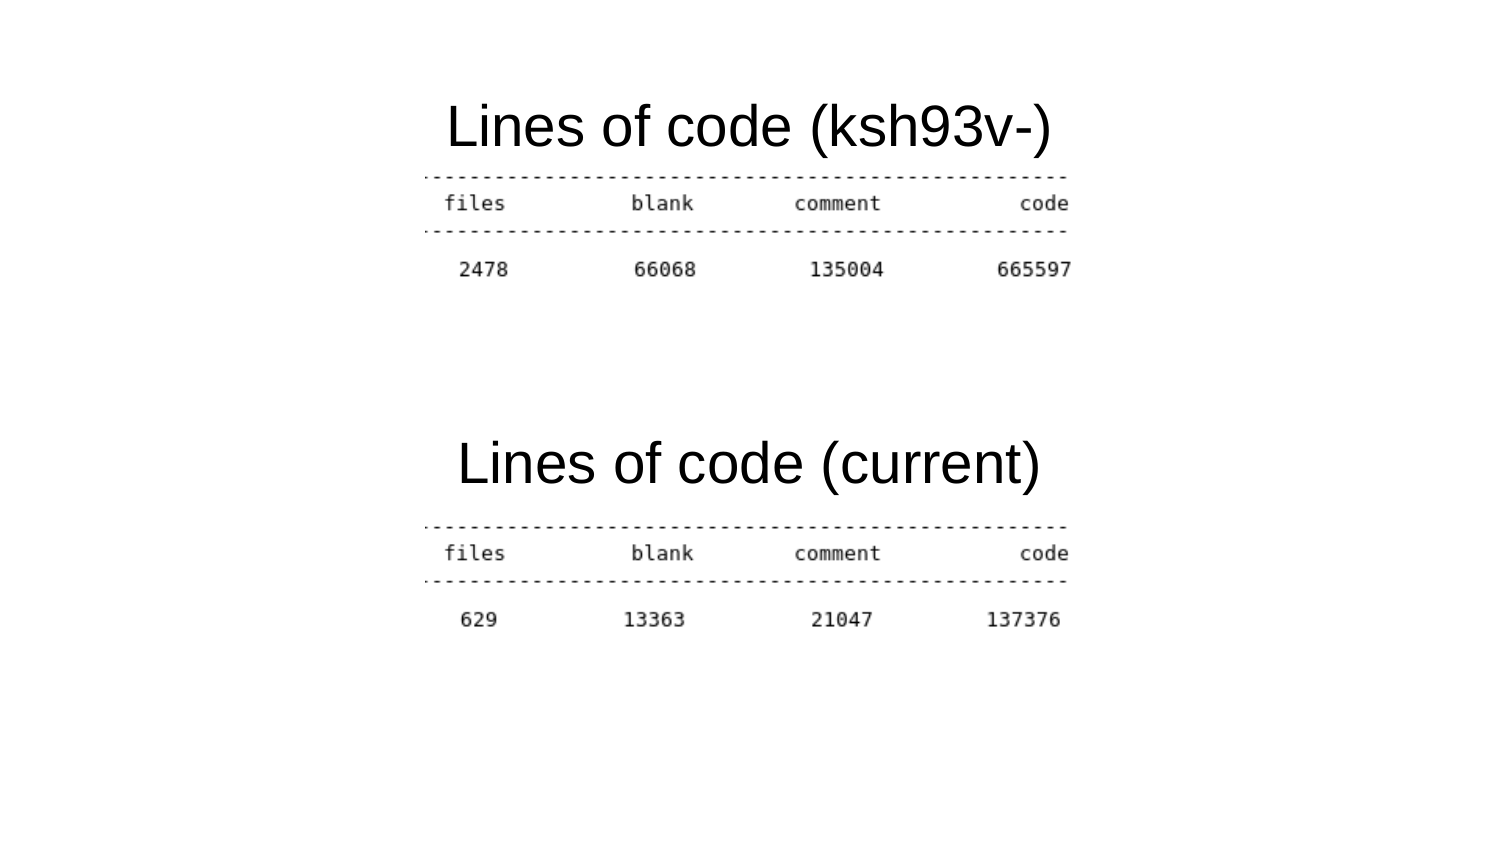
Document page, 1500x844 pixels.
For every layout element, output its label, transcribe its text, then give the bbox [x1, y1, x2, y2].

picture [425, 166, 1090, 236]
title Lines of code (ksh93v-) [51, 72, 1449, 167]
title Lines of code (current) [51, 410, 1449, 505]
picture [437, 598, 1074, 638]
picture [437, 254, 1099, 288]
picture [425, 516, 1090, 586]
